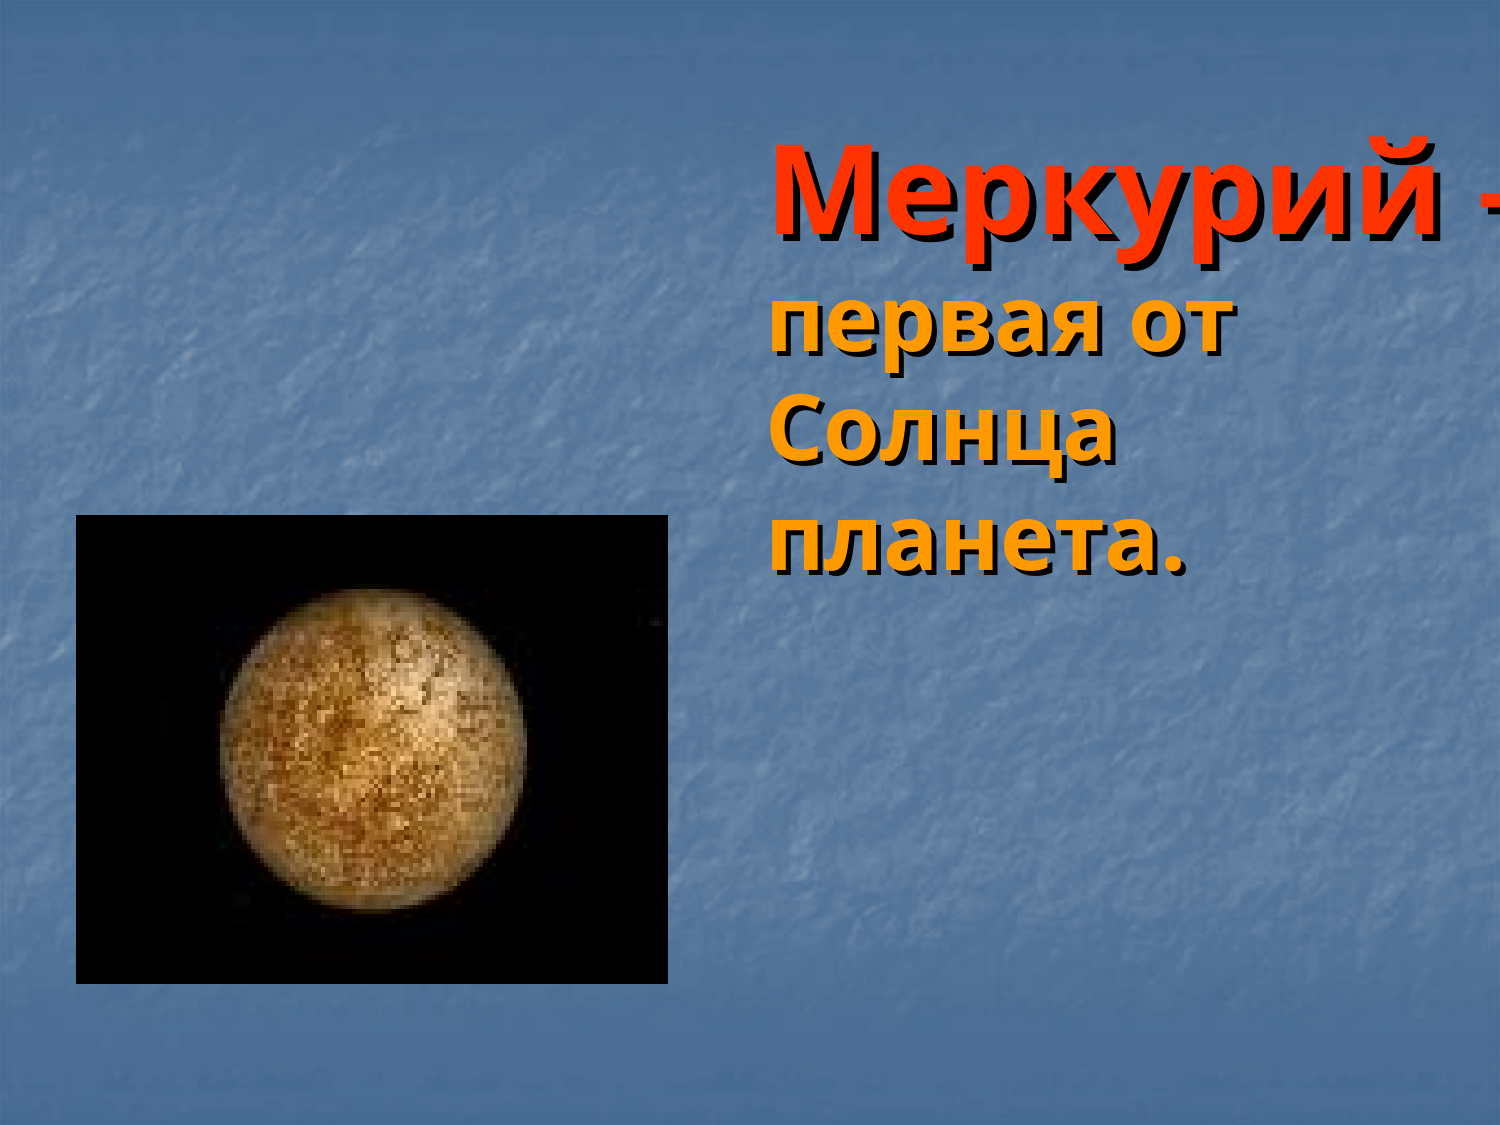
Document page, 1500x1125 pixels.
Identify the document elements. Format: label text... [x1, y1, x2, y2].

text_box Меркурий – первая от Солнца планета. [750, 101, 1466, 597]
picture [76, 515, 668, 984]
